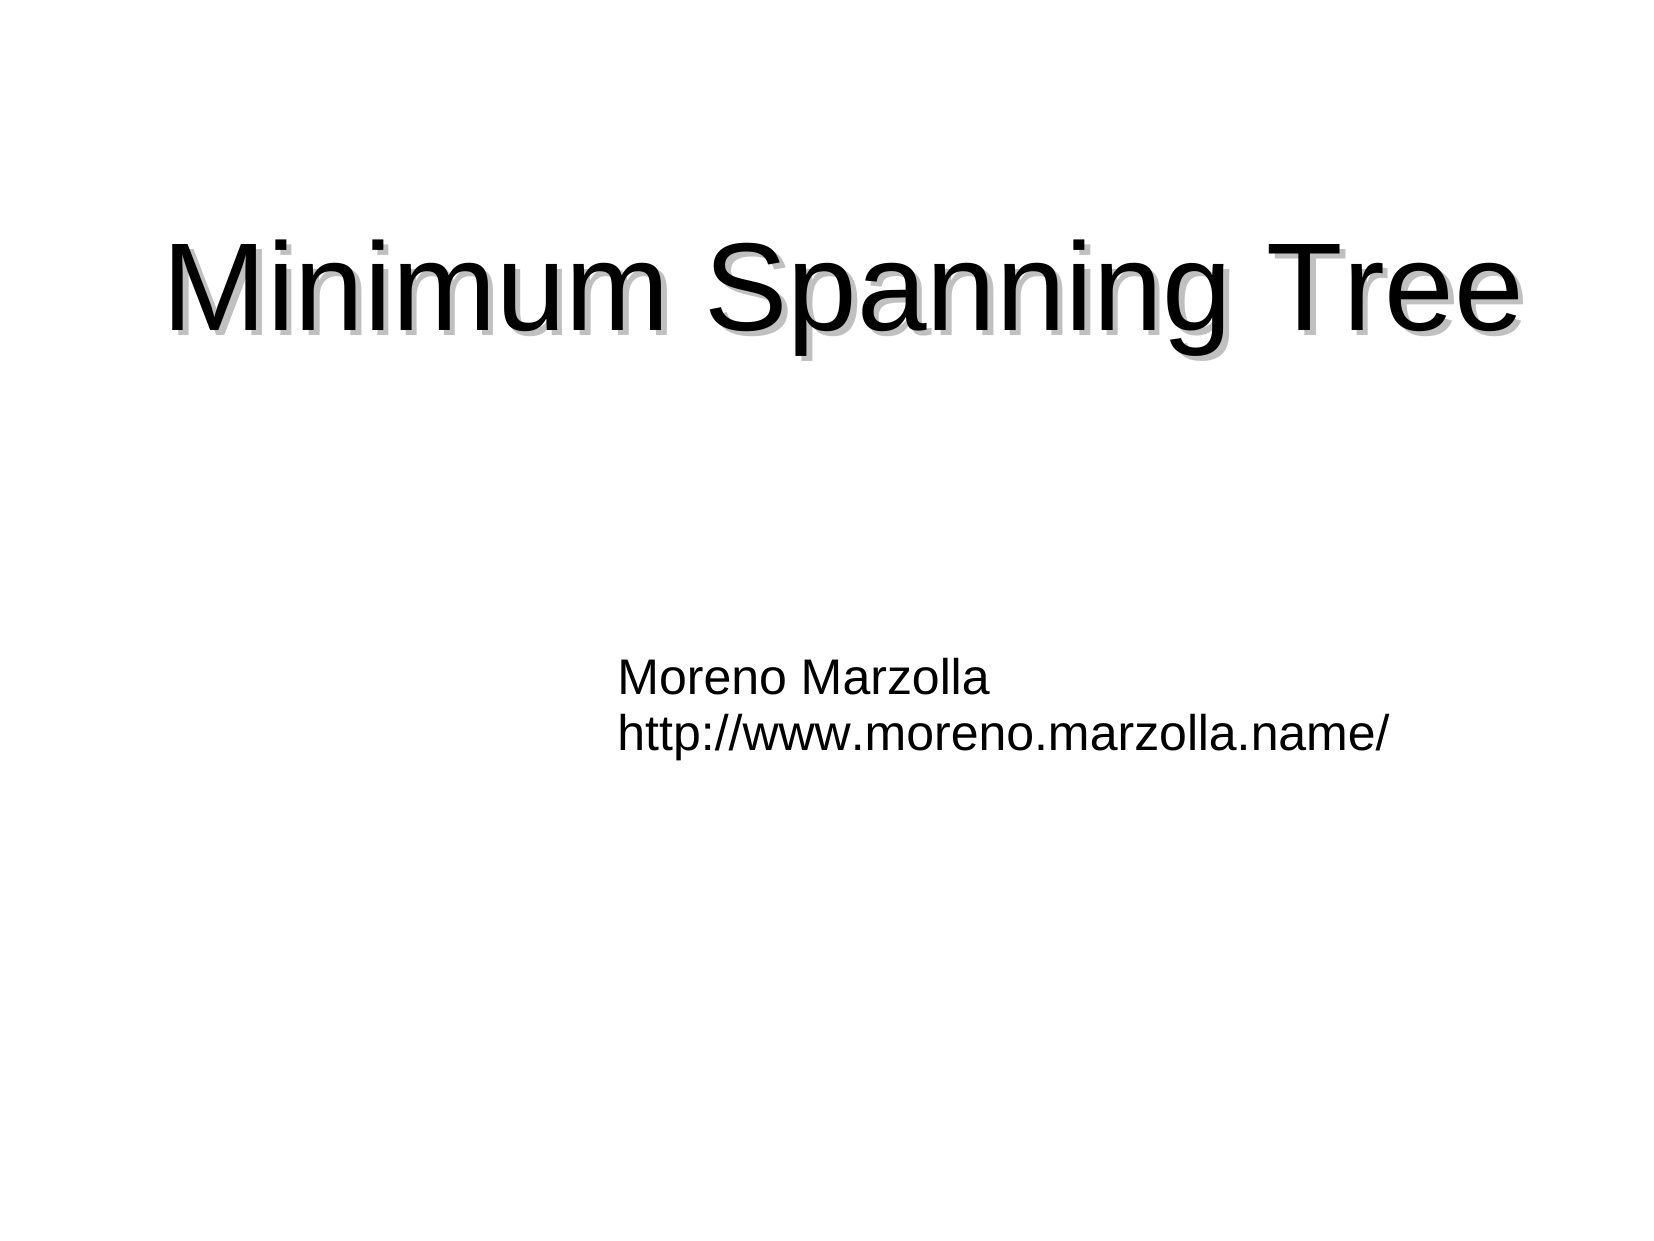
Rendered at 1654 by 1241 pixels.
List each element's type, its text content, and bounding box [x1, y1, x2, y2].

text_box Moreno Marzolla http://www.moreno.marzolla.name/ [617, 649, 1391, 988]
text_box Minimum Spanning Tree [75, 147, 1613, 426]
